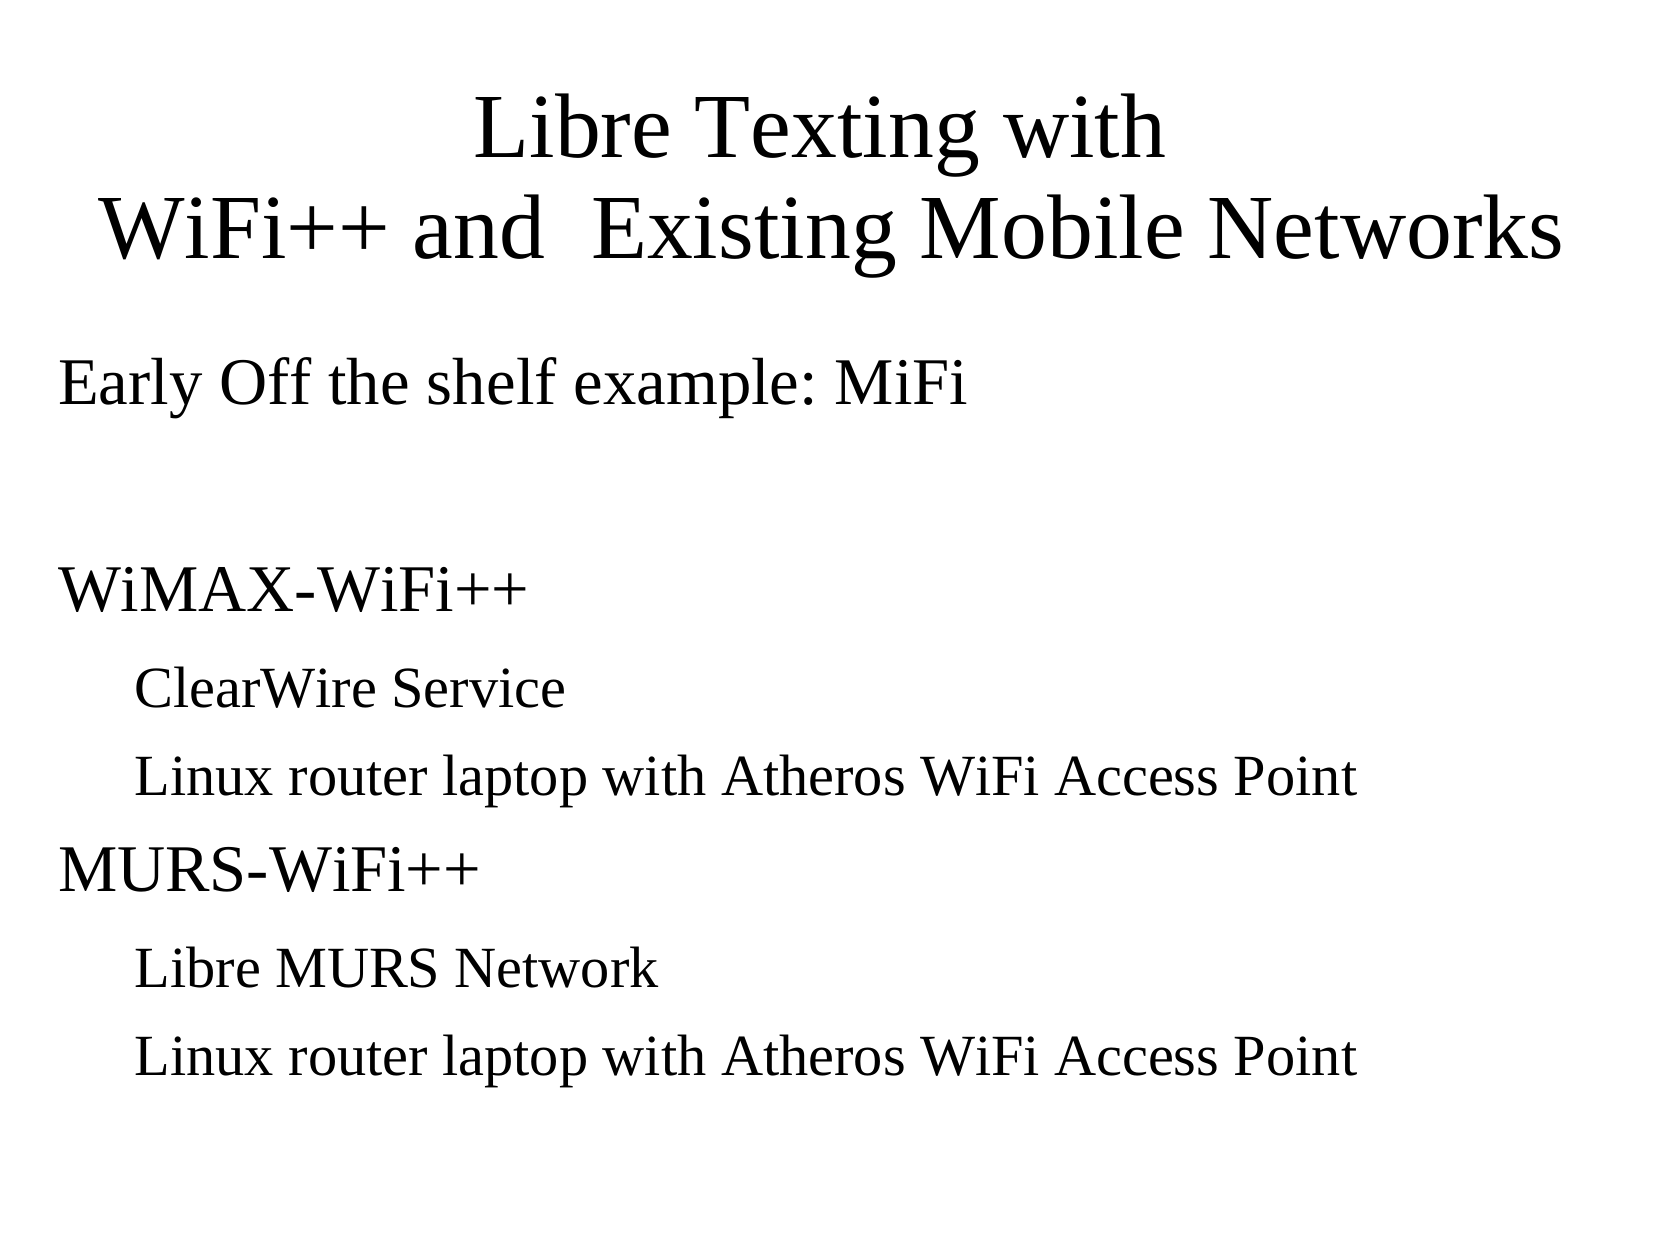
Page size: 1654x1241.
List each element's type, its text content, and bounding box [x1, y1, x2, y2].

list Early Off the shelf example: MiFi WiMAX-WiFi++ ClearWire Service Linux router laptop with Atheros WiFi Access Point MURS-WiFi++ Libre MURS Network Linux router laptop with Atheros WiFi Access Point [40, 344, 1633, 1216]
title Libre Texting with WiFi++ and Existing Mobile Networks [10, 0, 1654, 294]
